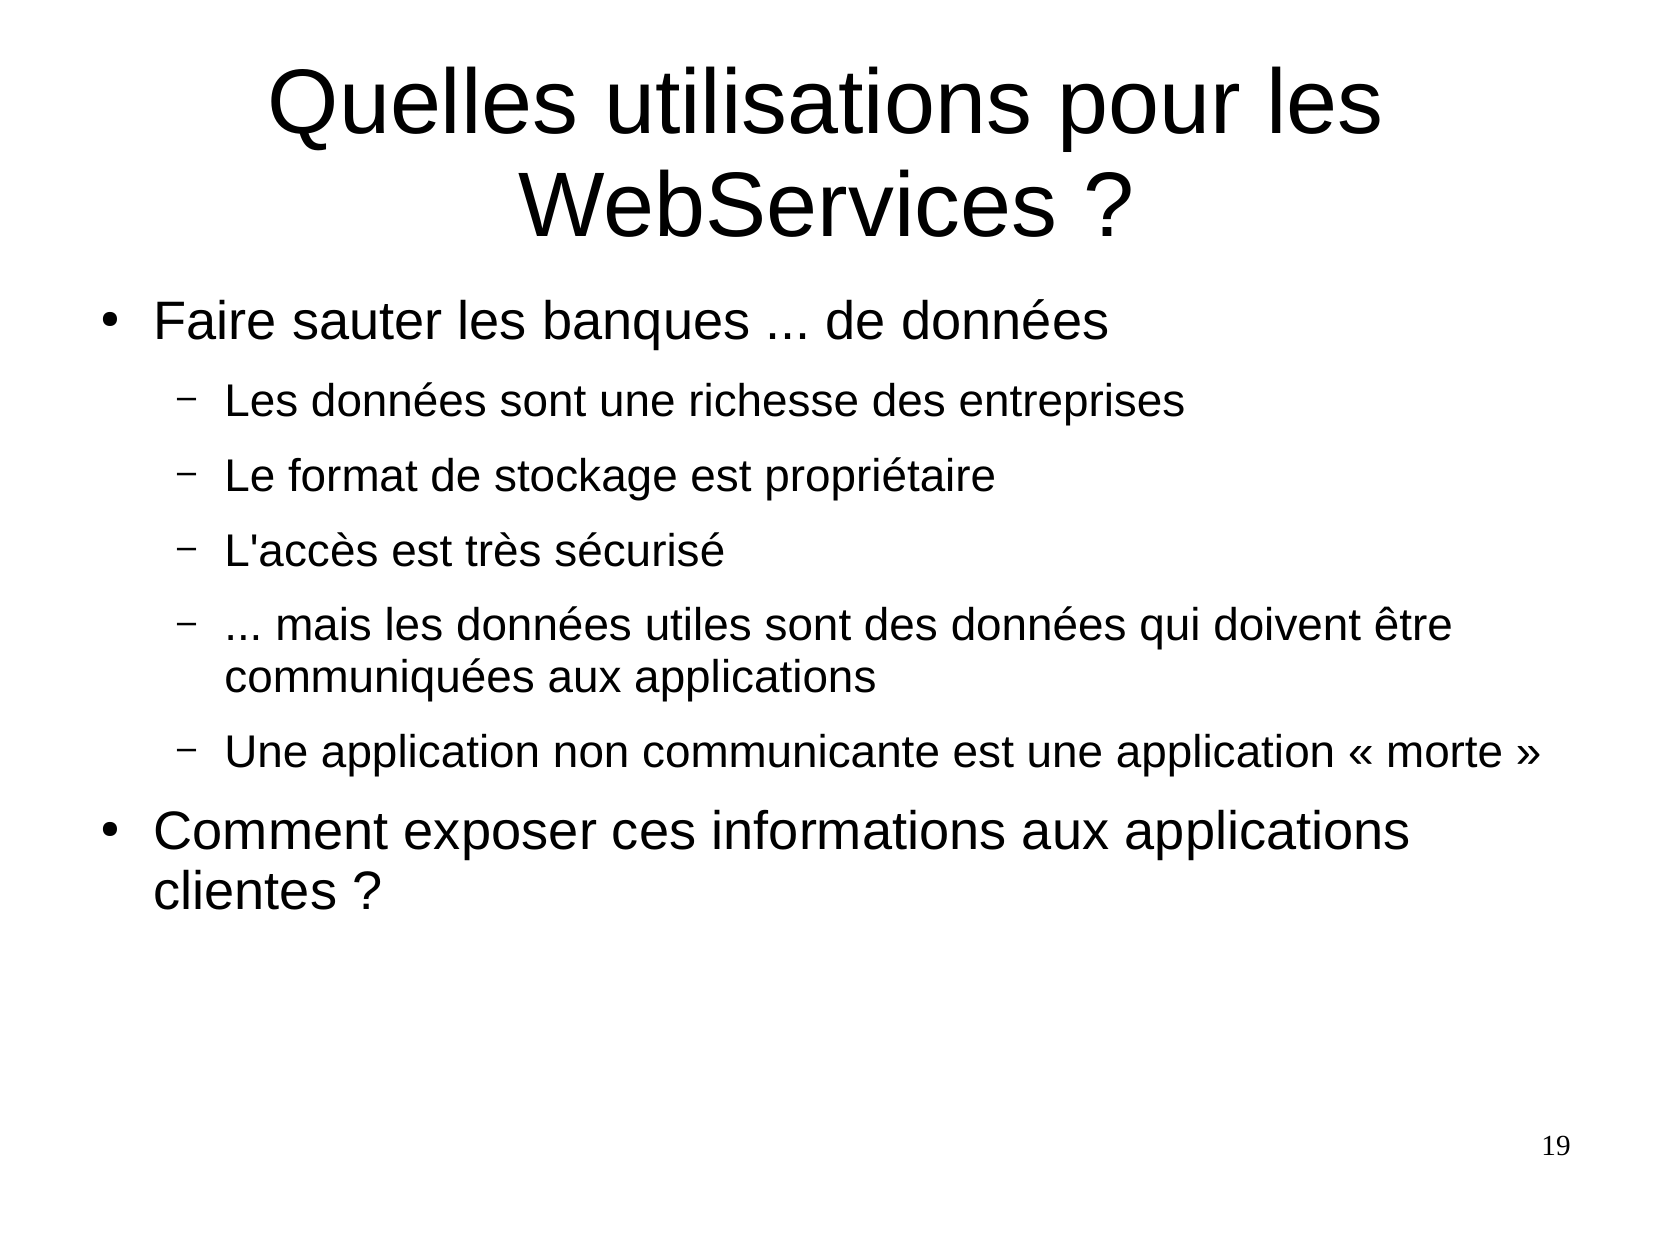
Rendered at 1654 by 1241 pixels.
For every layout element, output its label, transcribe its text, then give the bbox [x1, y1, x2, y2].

title Quelles utilisations pour les WebServices ? [82, 50, 1571, 256]
list Faire sauter les banques ... de données Les données sont une richesse des entreprises Le format de stockage est propriétaire L'accès est très sécurisé ... mais les données utiles sont des données qui doivent être communiquées aux applications Une application non communicante est une application « morte » Comment exposer ces informations aux applications clientes ? [82, 290, 1571, 1094]
